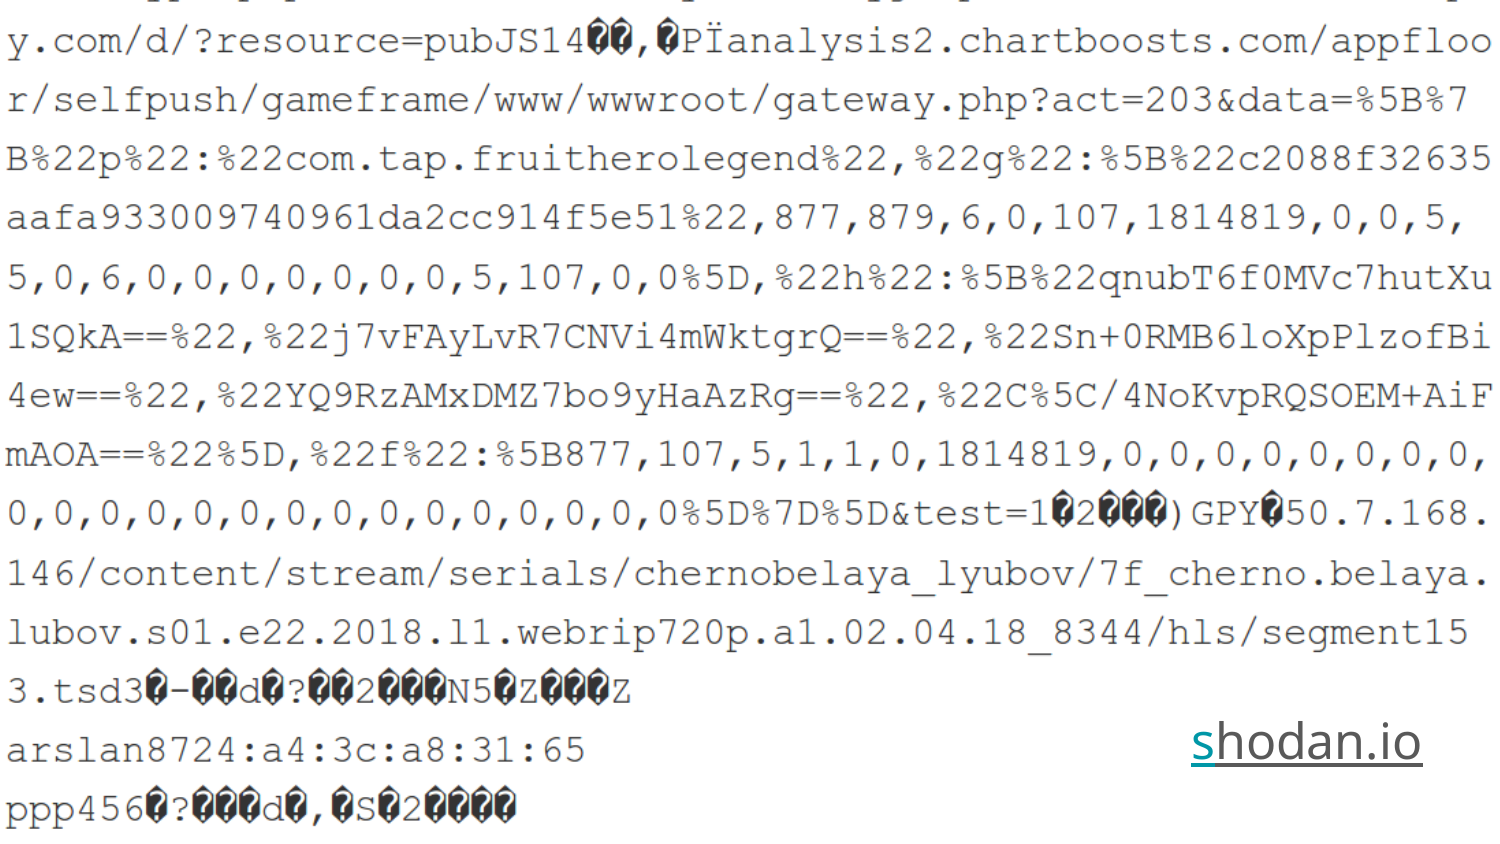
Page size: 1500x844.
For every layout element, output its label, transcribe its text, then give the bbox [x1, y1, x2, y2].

picture [0, 0, 1500, 844]
list shodan.io [51, 694, 1451, 794]
